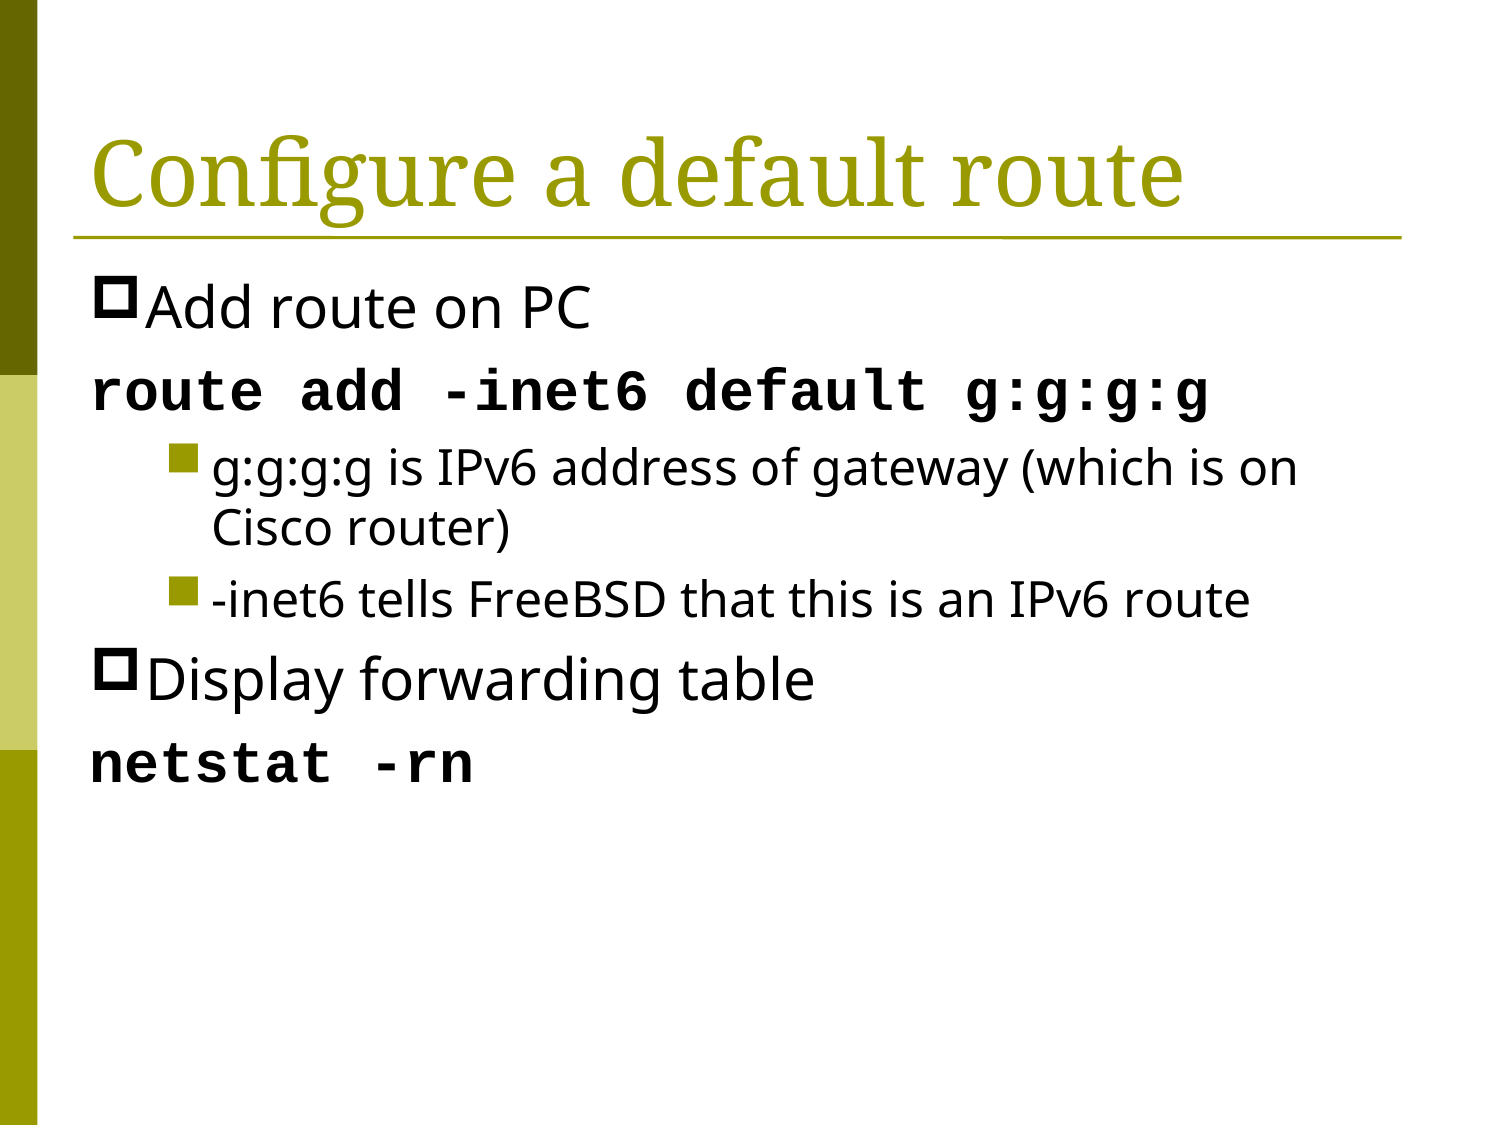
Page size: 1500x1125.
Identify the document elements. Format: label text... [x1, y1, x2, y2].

text_box Configure a default route [75, 45, 1426, 233]
text_box Add route on PC route add -inet6 default g:g:g:g g:g:g:g is IPv6 address of gateway (which is on Cisco router) -inet6 tells FreeBSD that this is an IPv6 route Display forwarding table netstat -rn [75, 262, 1426, 1006]
